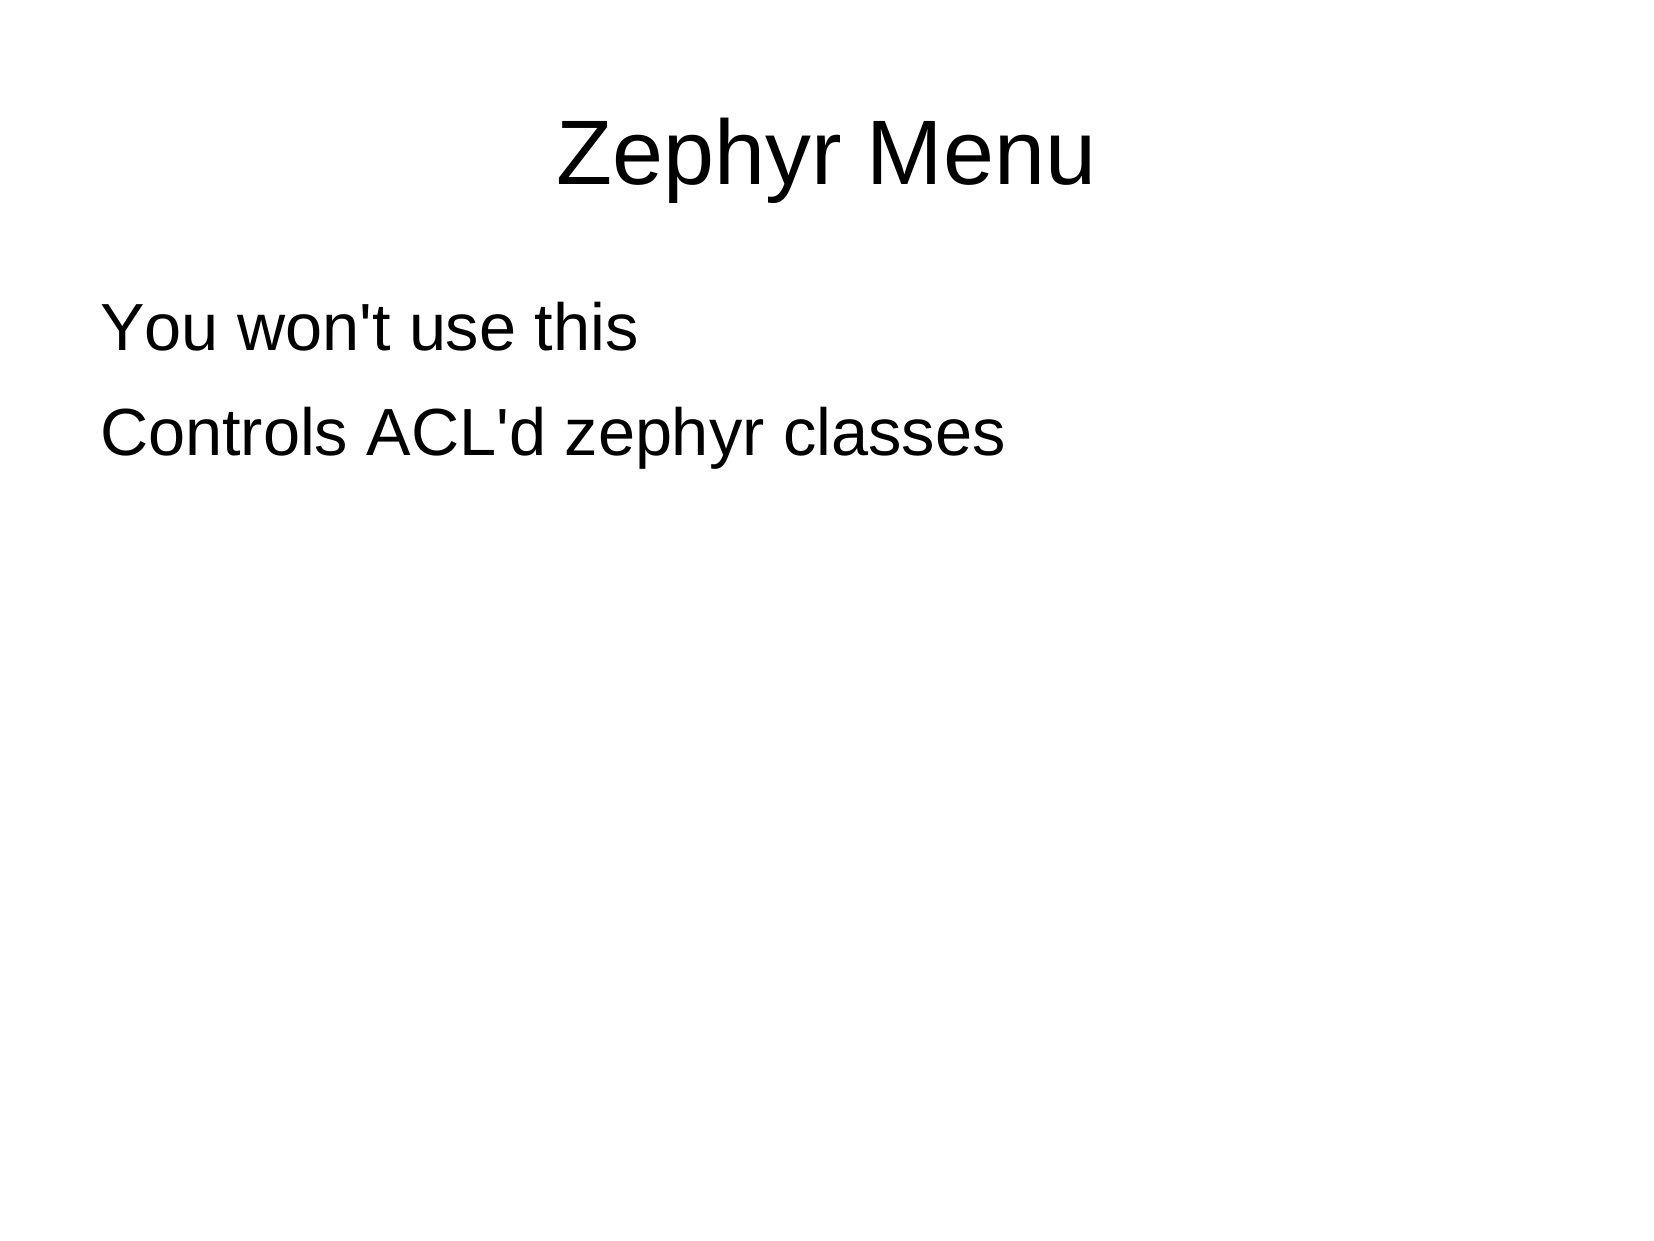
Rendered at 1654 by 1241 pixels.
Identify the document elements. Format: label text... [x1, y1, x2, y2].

title Zephyr Menu [82, 49, 1571, 257]
list You won't use this Controls ACL'd zephyr classes [82, 290, 1571, 1109]
